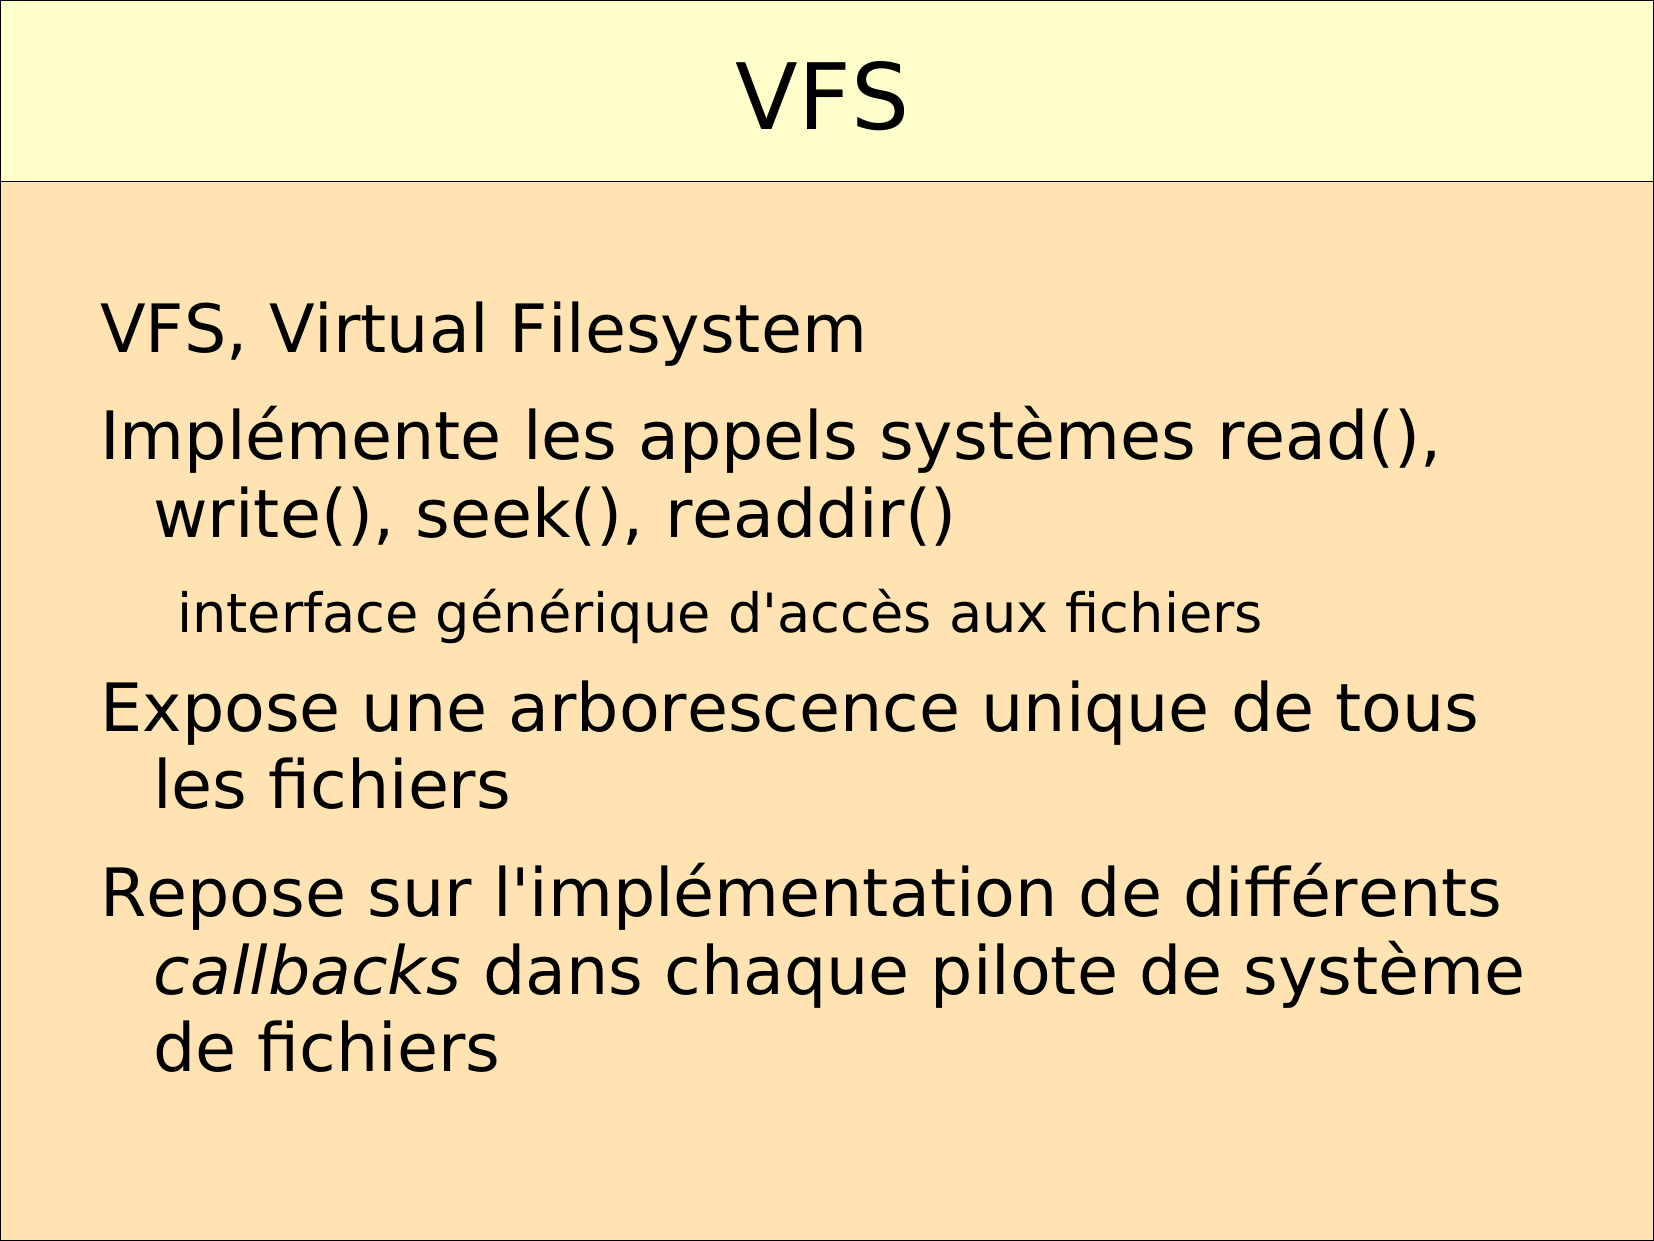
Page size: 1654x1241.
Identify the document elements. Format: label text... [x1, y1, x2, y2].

list VFS, Virtual Filesystem Implémente les appels systèmes read(), write(), seek(), readdir() interface générique d'accès aux fichiers Expose une arborescence unique de tous les fichiers Repose sur l'implémentation de différents callbacks dans chaque pilote de système de fichiers [82, 290, 1571, 1109]
title VFS [114, 38, 1531, 158]
